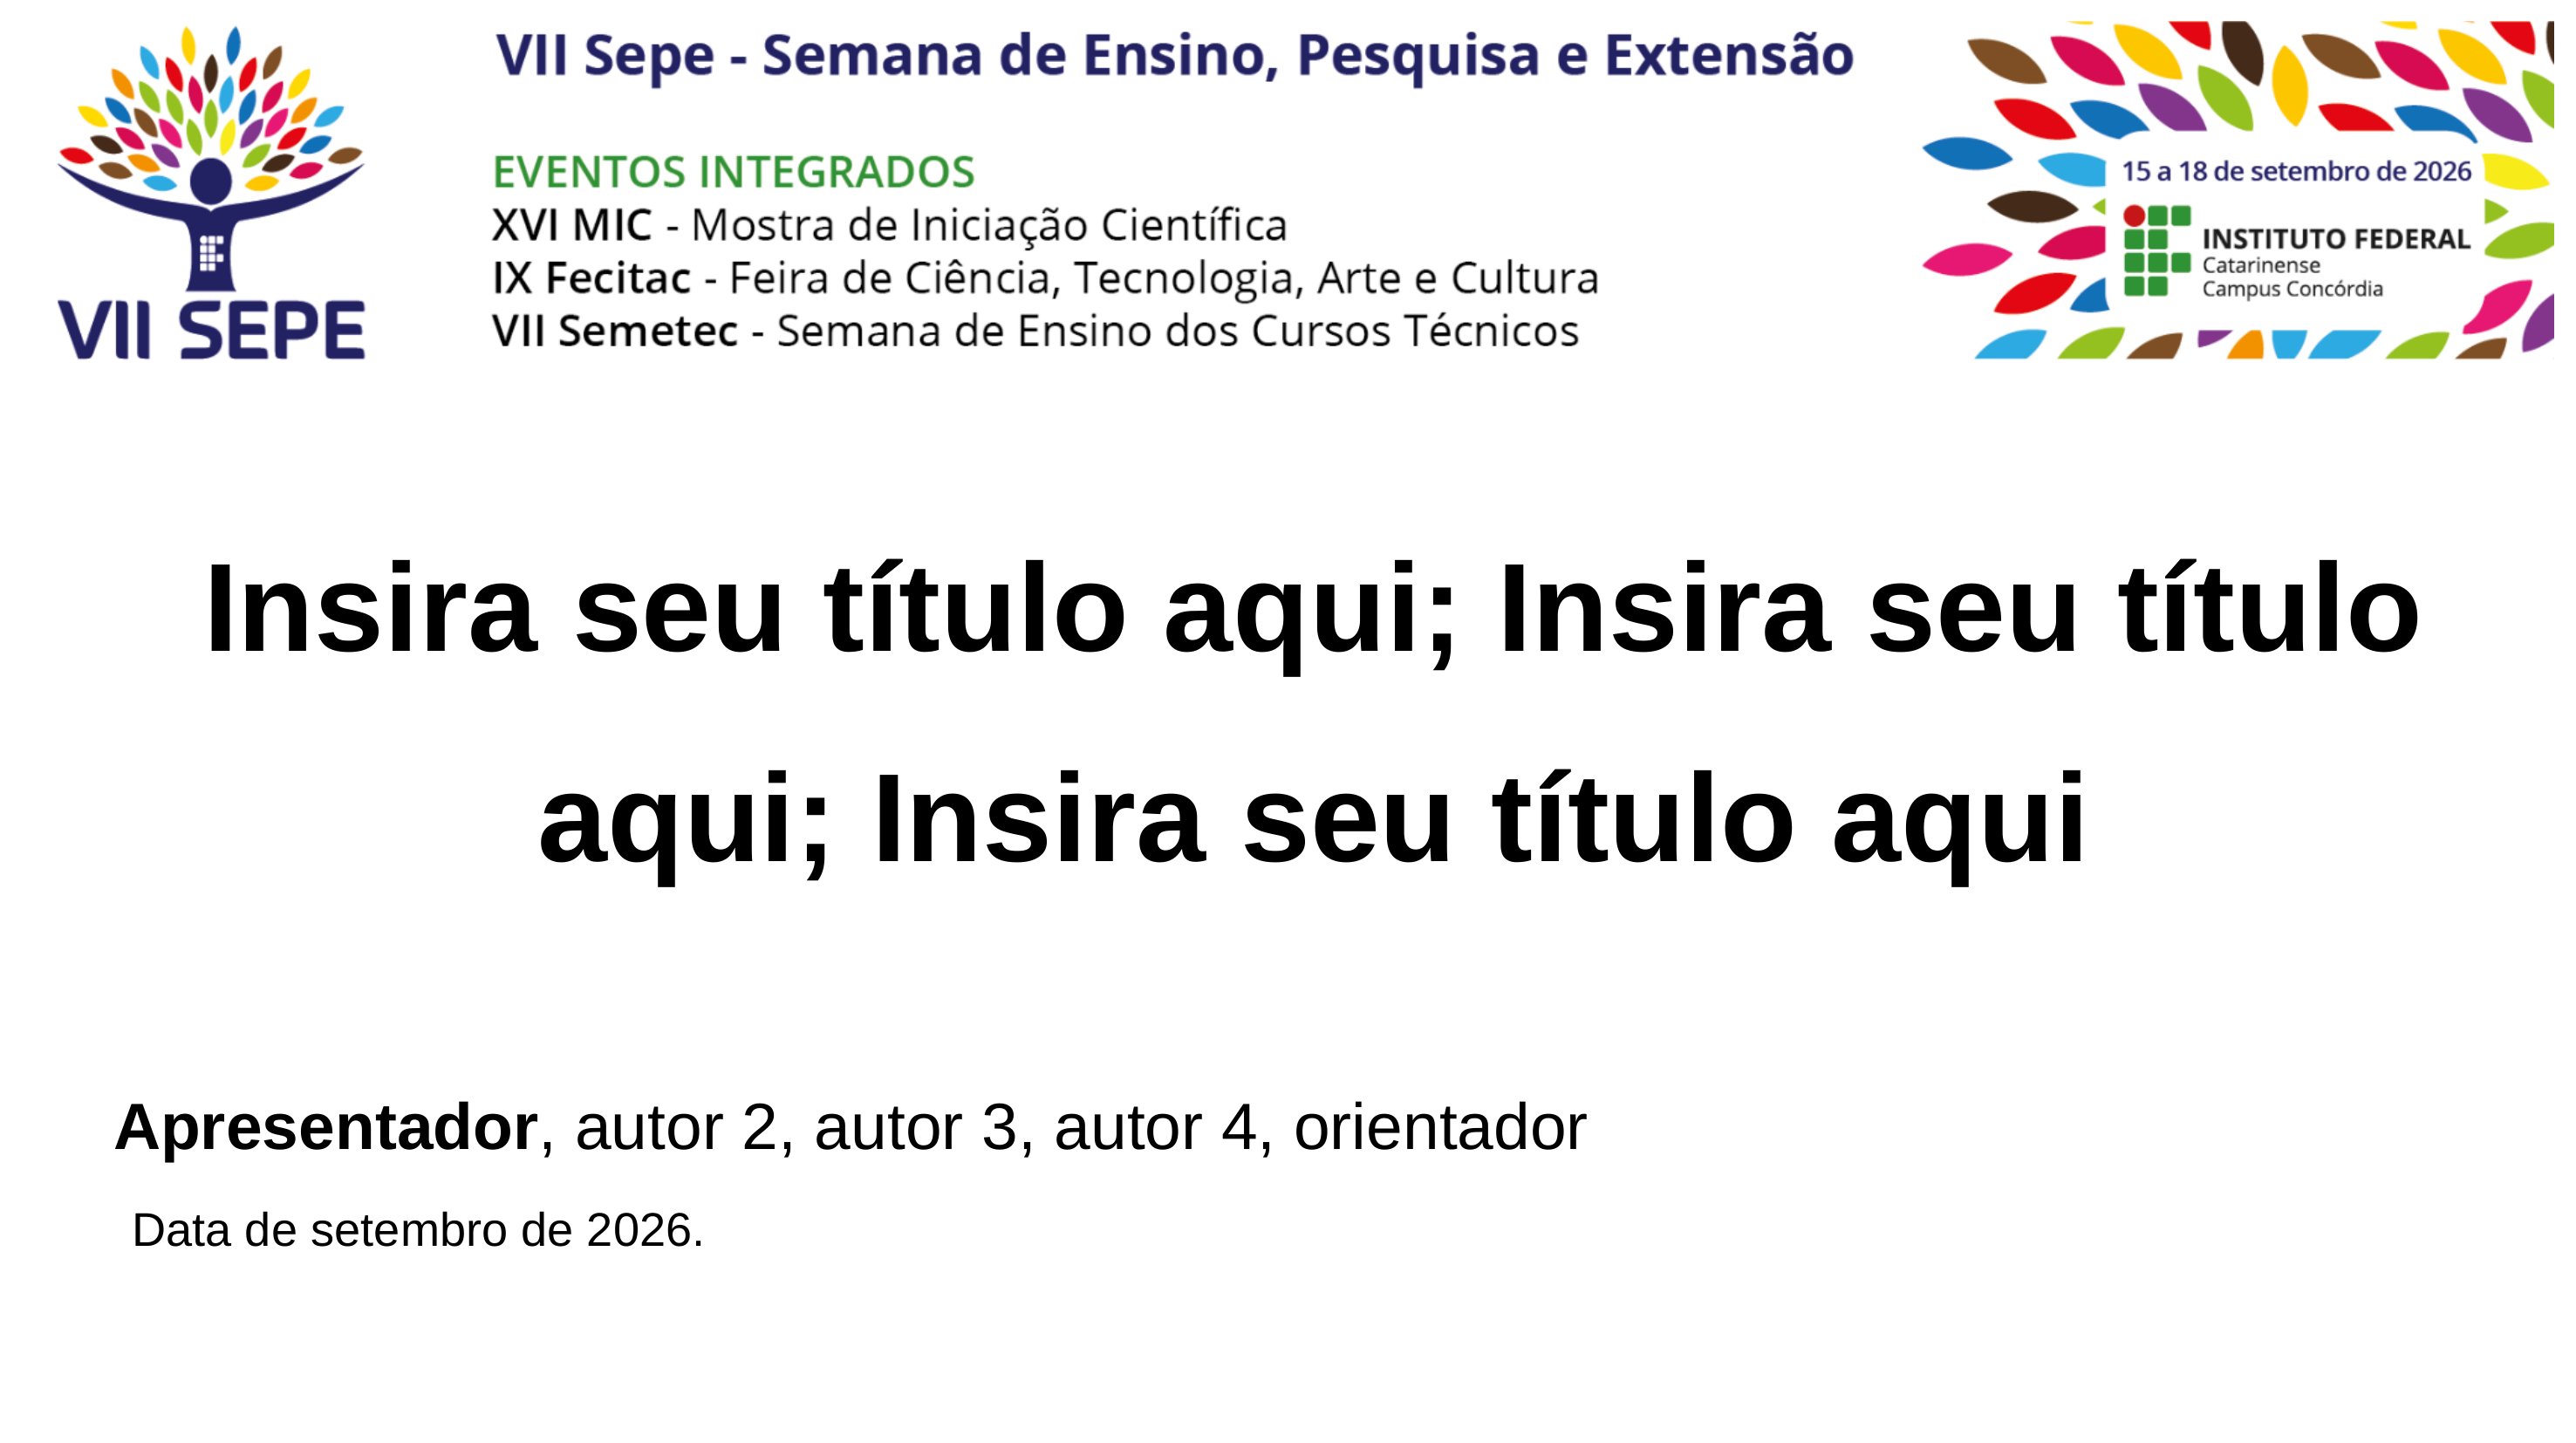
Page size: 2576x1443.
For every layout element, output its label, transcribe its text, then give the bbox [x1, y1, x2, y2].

text_box Apresentador, autor 2, autor 3, autor 4, orientador [113, 1052, 1618, 1163]
text_box Data de setembro de 2026. [119, 1192, 733, 1259]
picture [21, 21, 2554, 361]
text_box Insira seu título aqui; Insira seu título aqui; Insira seu título aqui [1923, 805, 1951, 851]
text_box Insira seu título aqui; Insira seu título aqui; Insira seu título aqui [630, 805, 658, 851]
text_box Insira seu título aqui; Insira seu título aqui; Insira seu título aqui [72, 465, 2557, 887]
